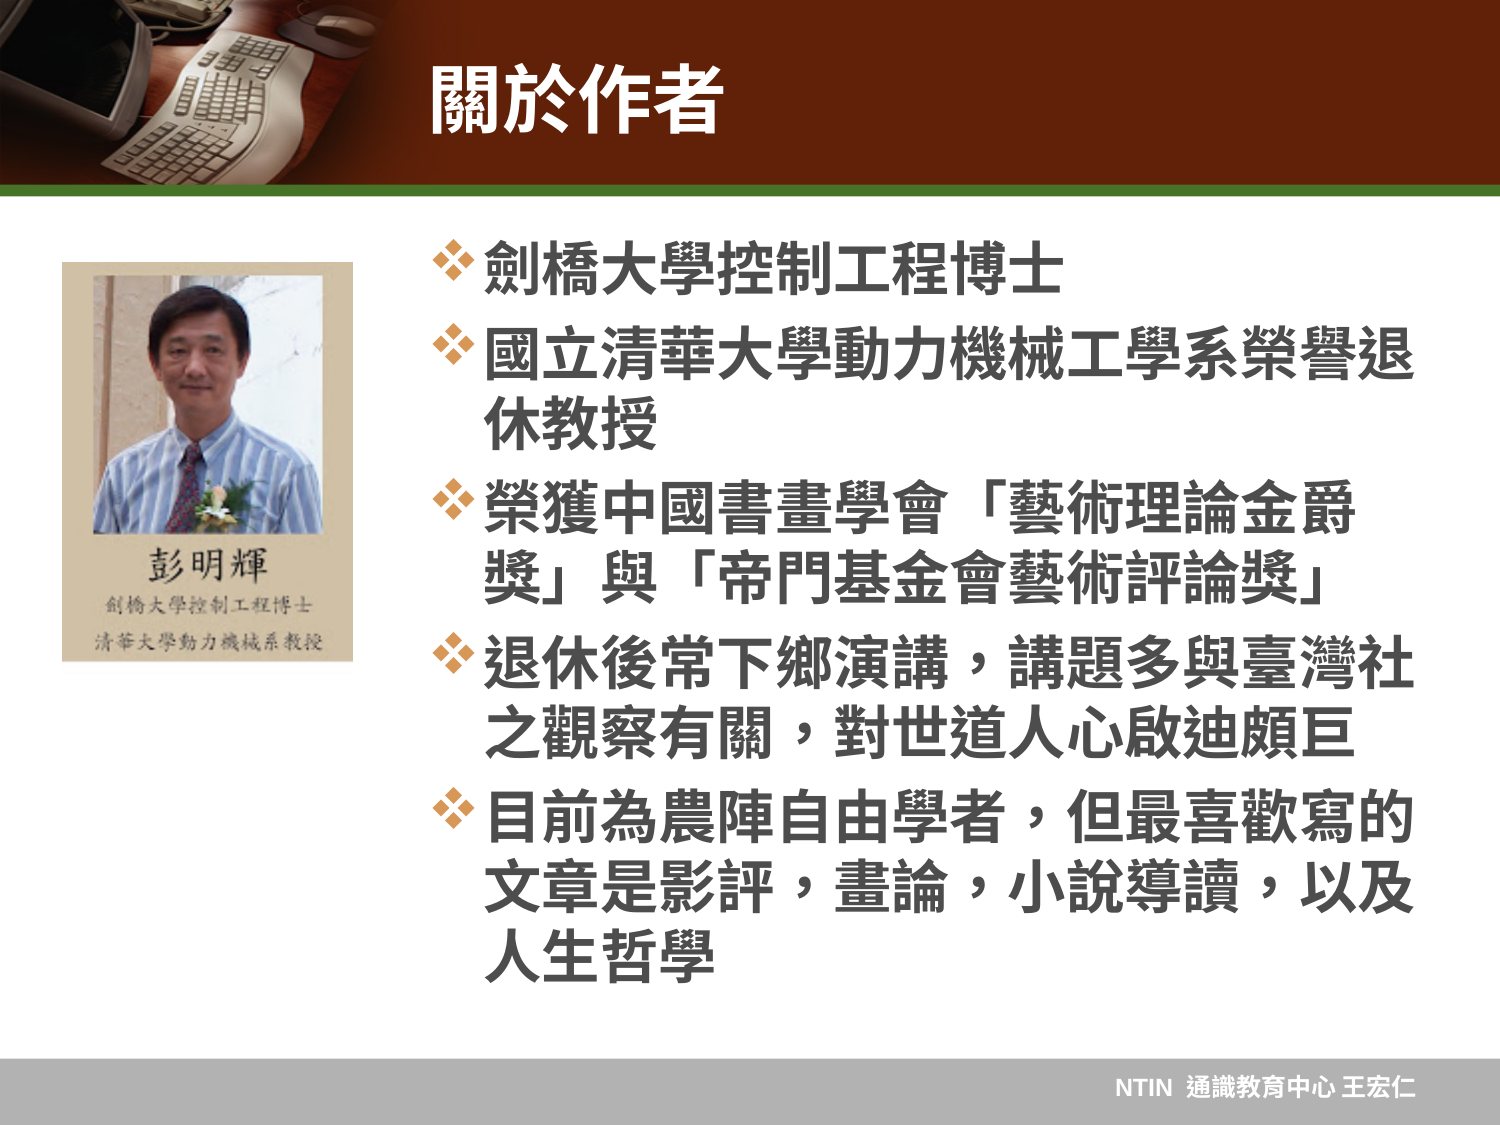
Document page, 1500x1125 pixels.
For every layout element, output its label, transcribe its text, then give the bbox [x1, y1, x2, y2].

title 關於作者 [412, 45, 1500, 138]
list 劍橋大學控制工程博士 國立清華大學動力機械工學系榮譽退休教授 榮獲中國書畫學會「藝術理論金爵獎」與「帝門基金會藝術評論獎」 退休後常下鄉演講，講題多與臺灣社之觀察有關，對世道人心啟迪頗巨 目前為農陣自由學者，但最喜歡寫的文章是影評，畫論，小說導讀，以及人生哲學 [412, 224, 1463, 1025]
text_box NTIN 通識教育中心 王宏仁 [962, 1063, 1438, 1114]
picture [0, 0, 1500, 184]
picture [62, 262, 353, 700]
